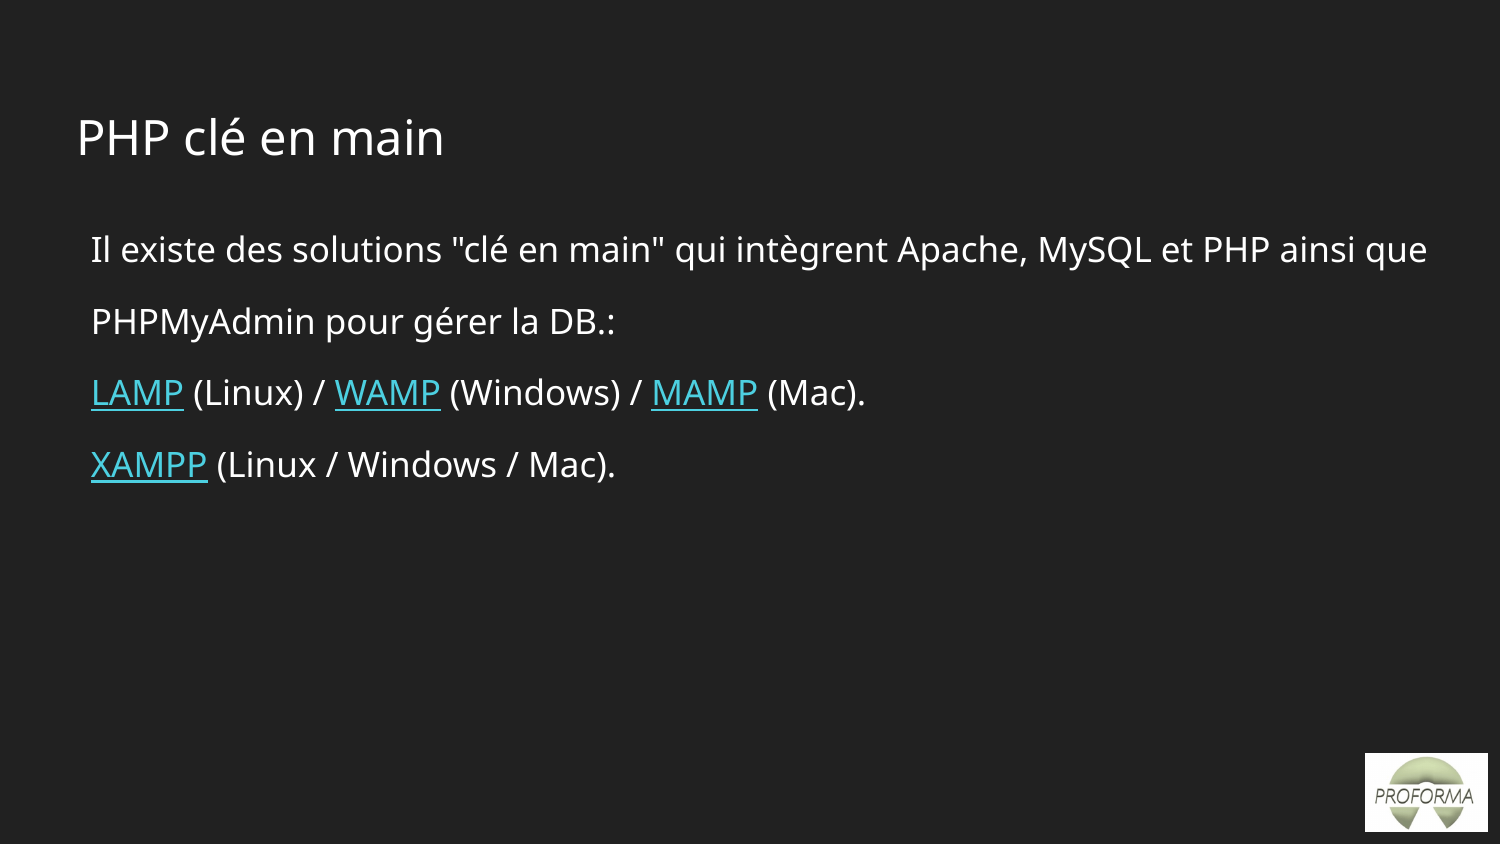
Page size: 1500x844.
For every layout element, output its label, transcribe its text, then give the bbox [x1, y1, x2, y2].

title Il existe des solutions "clé en main" qui intègrent Apache, MySQL et PHP ainsi que PHPMyAdmin pour gérer la DB.: LAMP (Linux) / WAMP (Windows) / MAMP (Mac). XAMPP (Linux / Windows / Mac). [12, 184, 1468, 503]
title PHP clé en main [61, 88, 1306, 184]
picture [1365, 753, 1488, 832]
